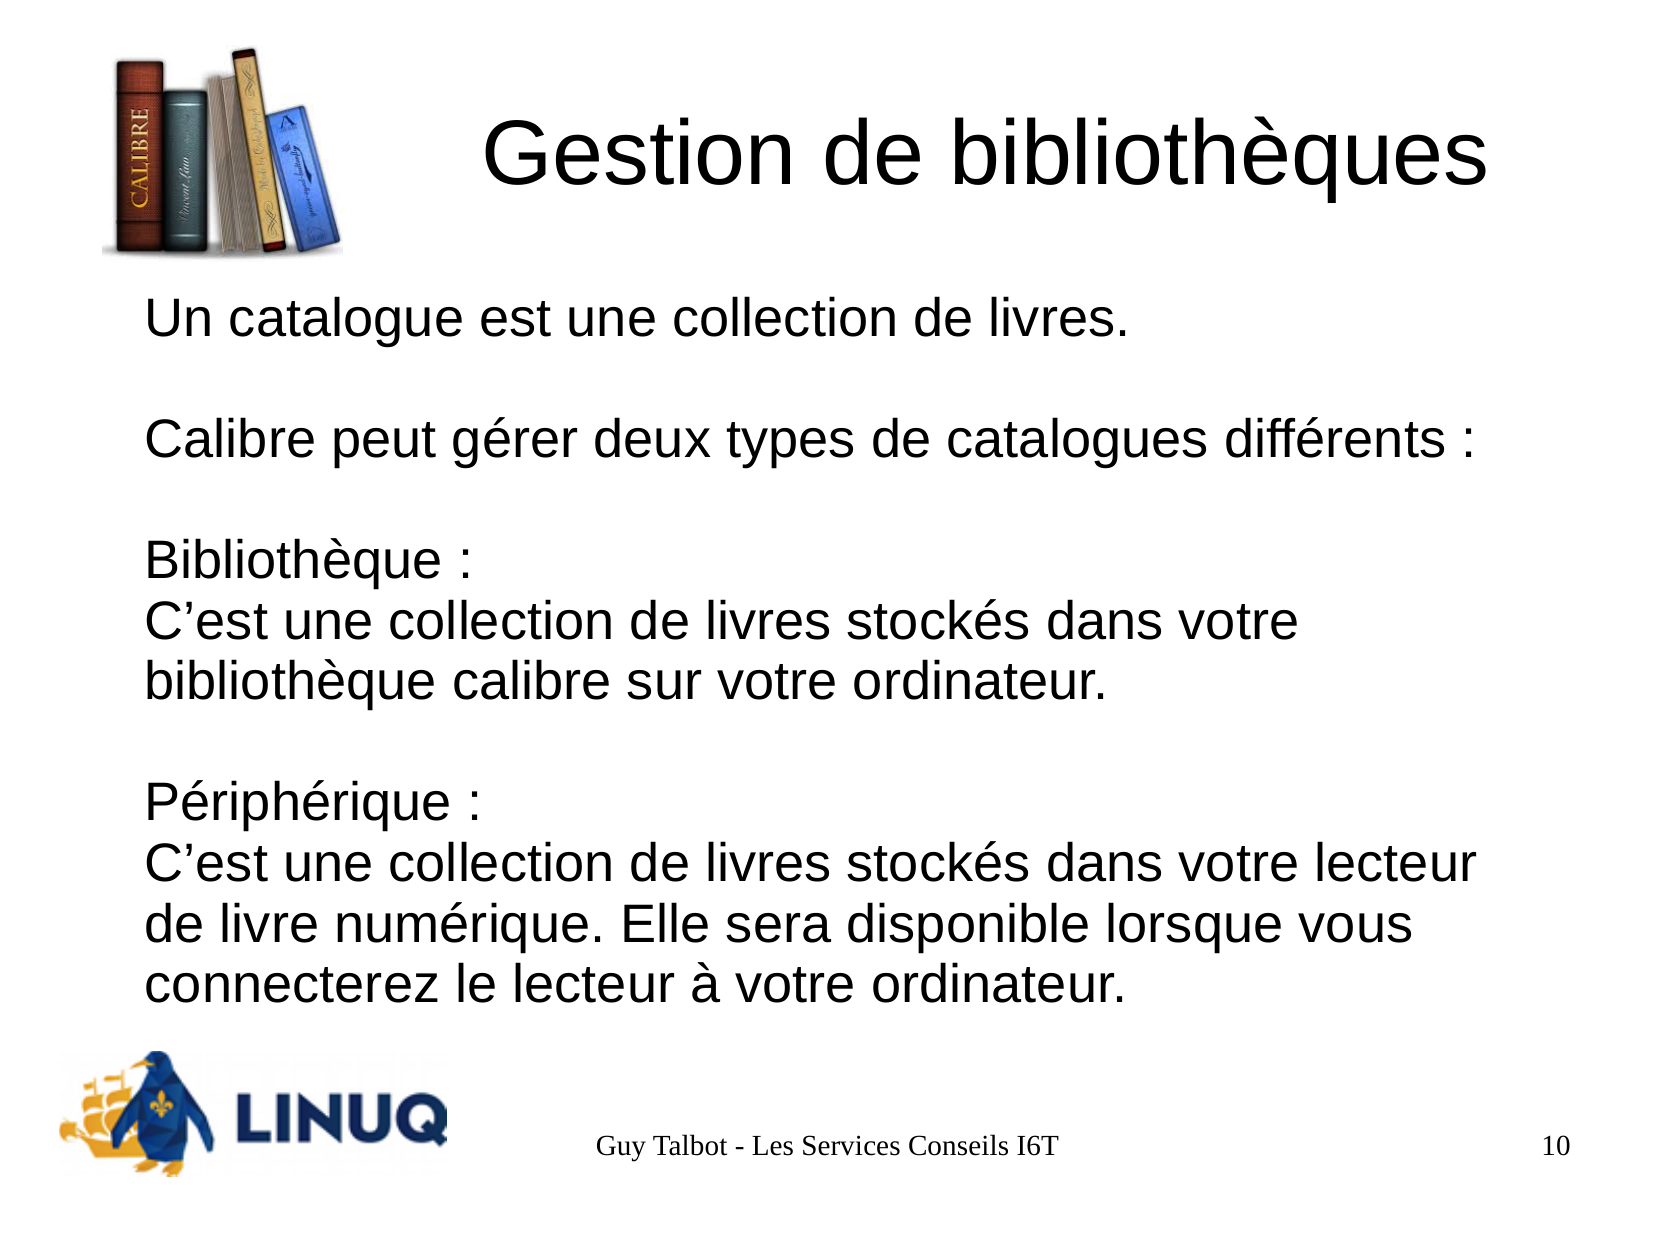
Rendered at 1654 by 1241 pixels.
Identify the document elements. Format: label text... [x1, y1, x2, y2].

title Gestion de bibliothèques [401, 49, 1571, 257]
text_box Un catalogue est une collection de livres. Calibre peut gérer deux types de catalogues différents : Bibliothèque : C’est une collection de livres stockés dans votre bibliothèque calibre sur votre ordinateur. Périphérique : C’est une collection de livres stockés dans votre lecteur de livre numérique. Elle sera disponible lorsque vous connecterez le lecteur à votre ordinateur. [129, 280, 1536, 1082]
picture [102, 45, 343, 262]
picture [59, 1051, 447, 1177]
